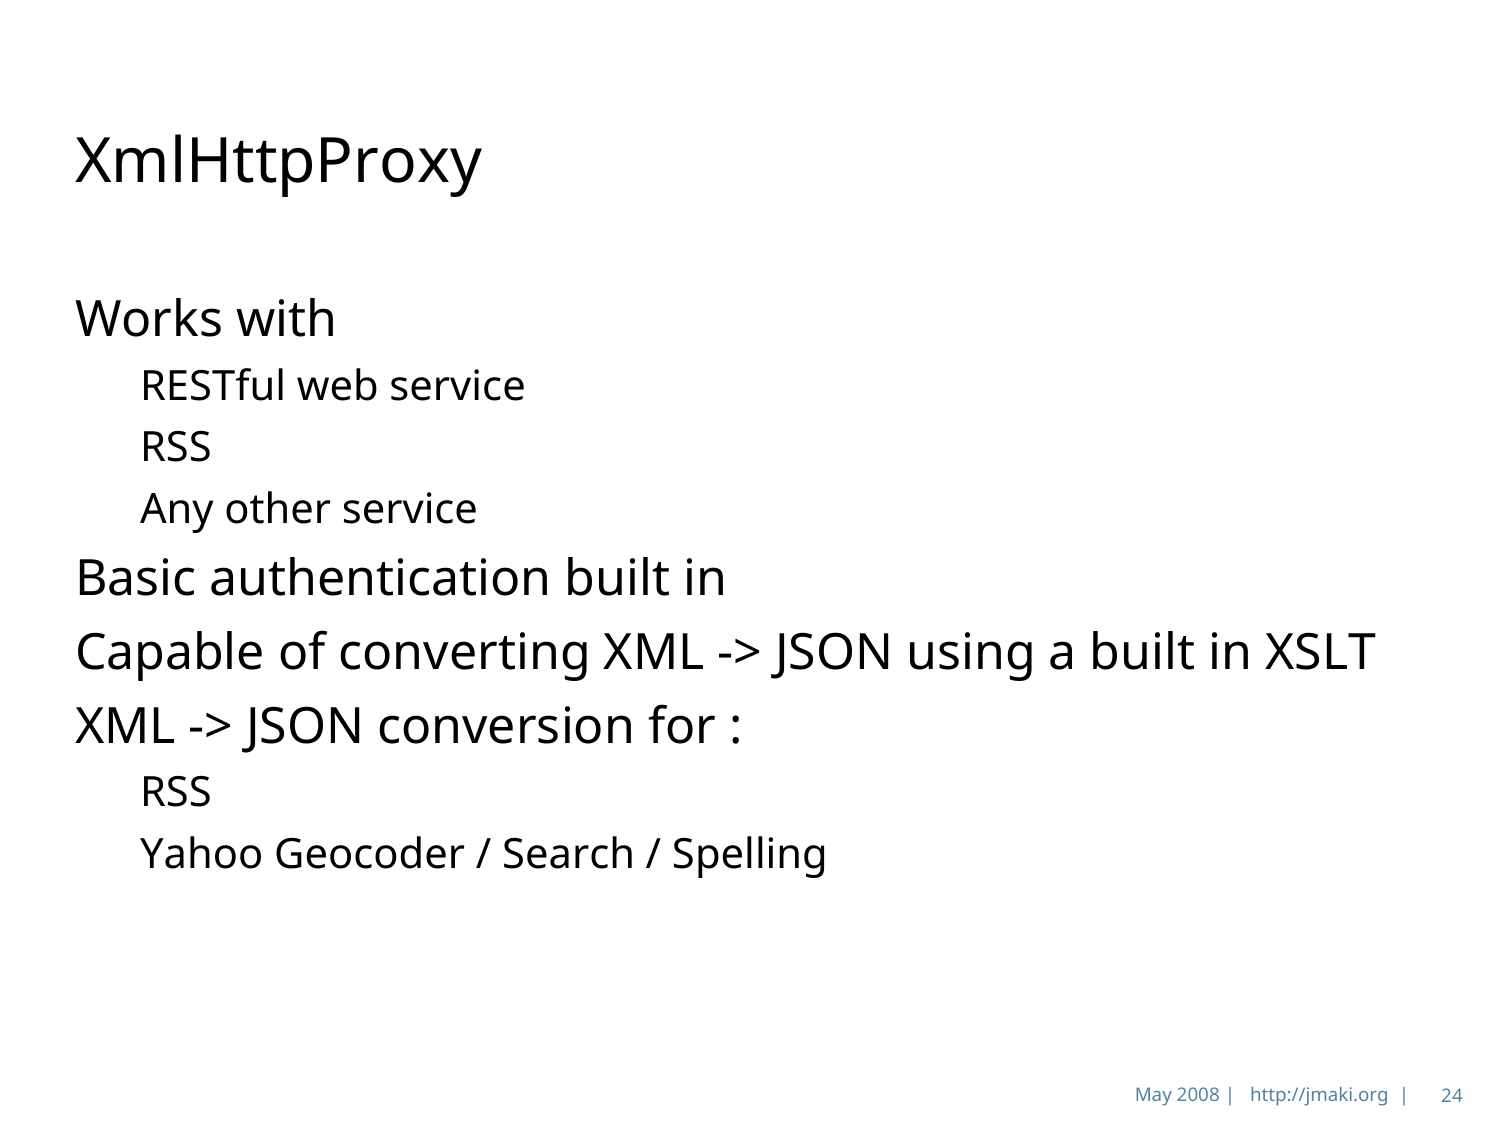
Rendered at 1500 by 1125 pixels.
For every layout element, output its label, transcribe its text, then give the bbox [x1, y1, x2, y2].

title XmlHttpProxy [75, 124, 1426, 287]
list Works with RESTful web service RSS Any other service Basic authentication built in Capable of converting XML -> JSON using a built in XSLT XML -> JSON conversion for : RSS Yahoo Geocoder / Search / Spelling [75, 287, 1426, 1005]
